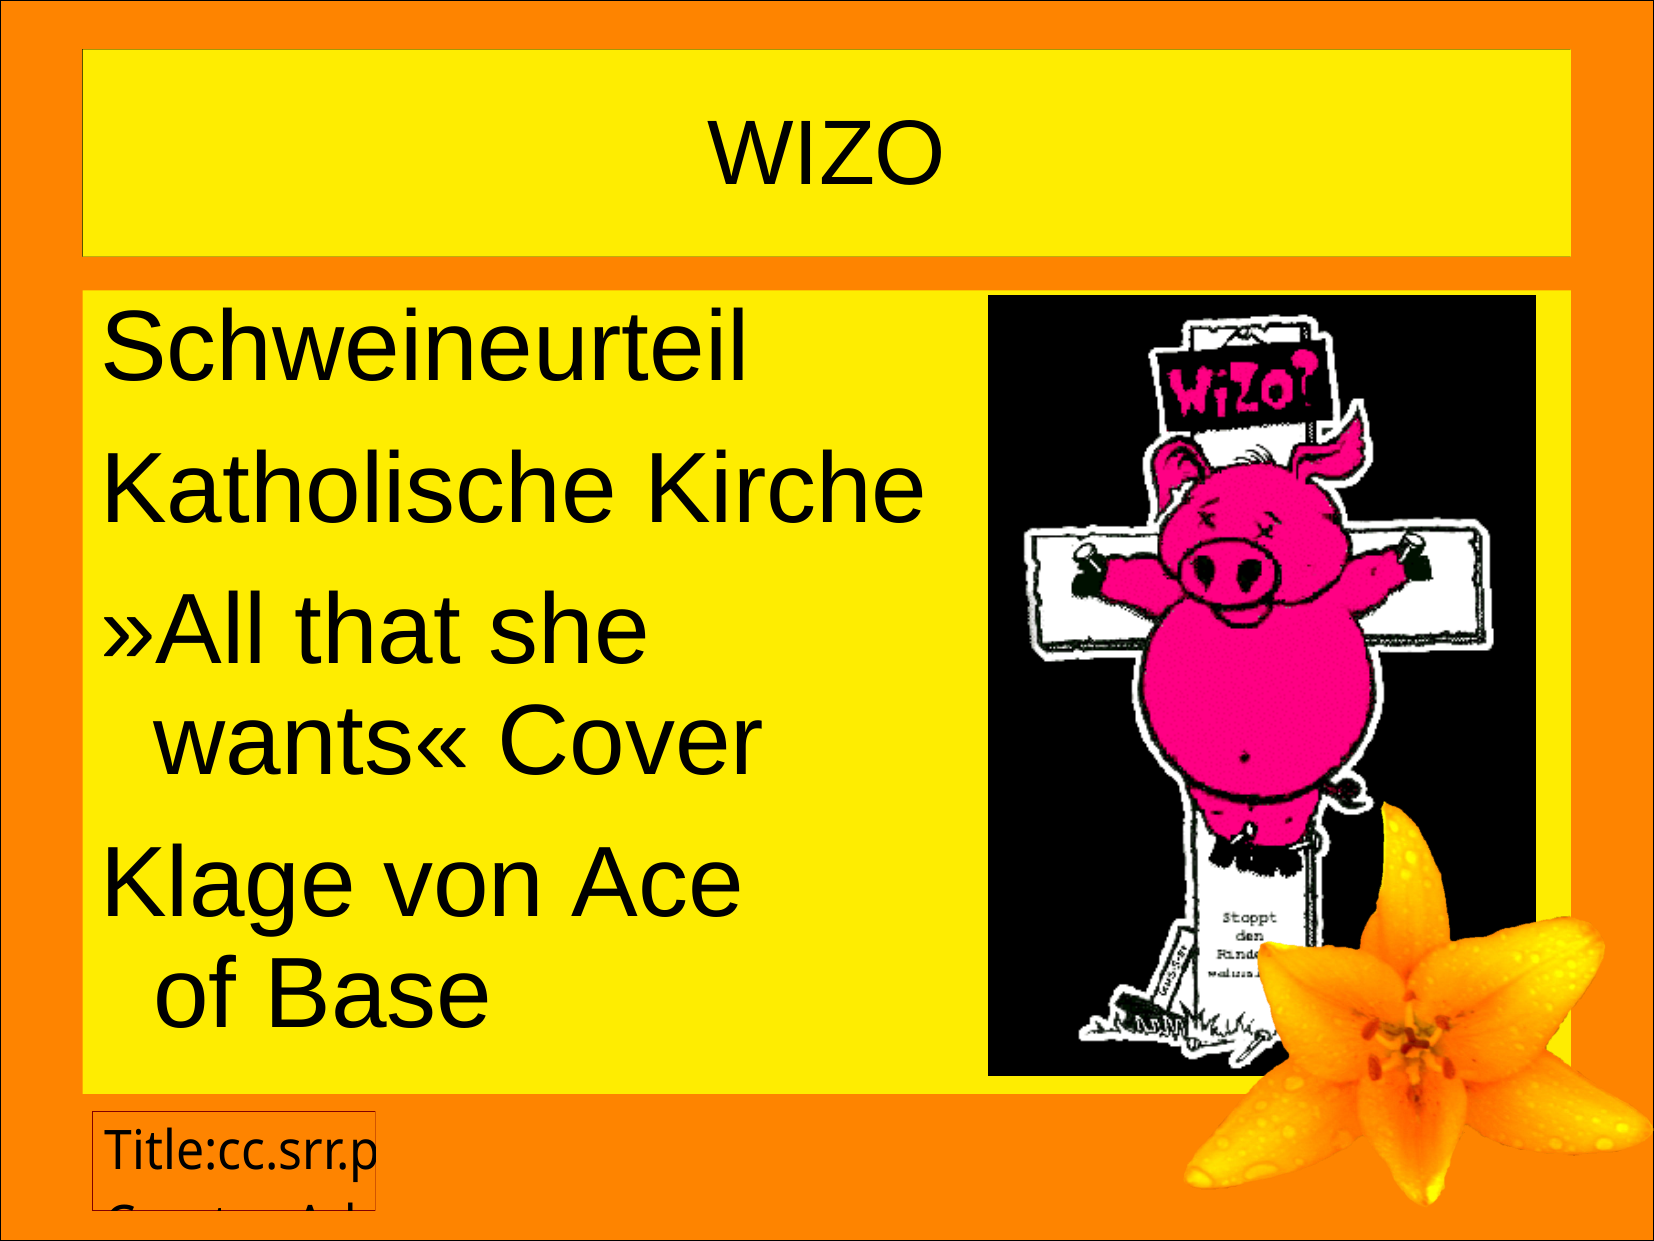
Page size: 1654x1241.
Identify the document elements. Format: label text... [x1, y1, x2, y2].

title WIZO [82, 49, 1571, 257]
list Schweineurteil Katholische Kirche »All that she wants« Cover Klage von Ace of Base [82, 290, 1571, 1094]
picture [88, 1108, 376, 1211]
text_box [0, 0, 1654, 1241]
picture [988, 295, 1654, 1241]
